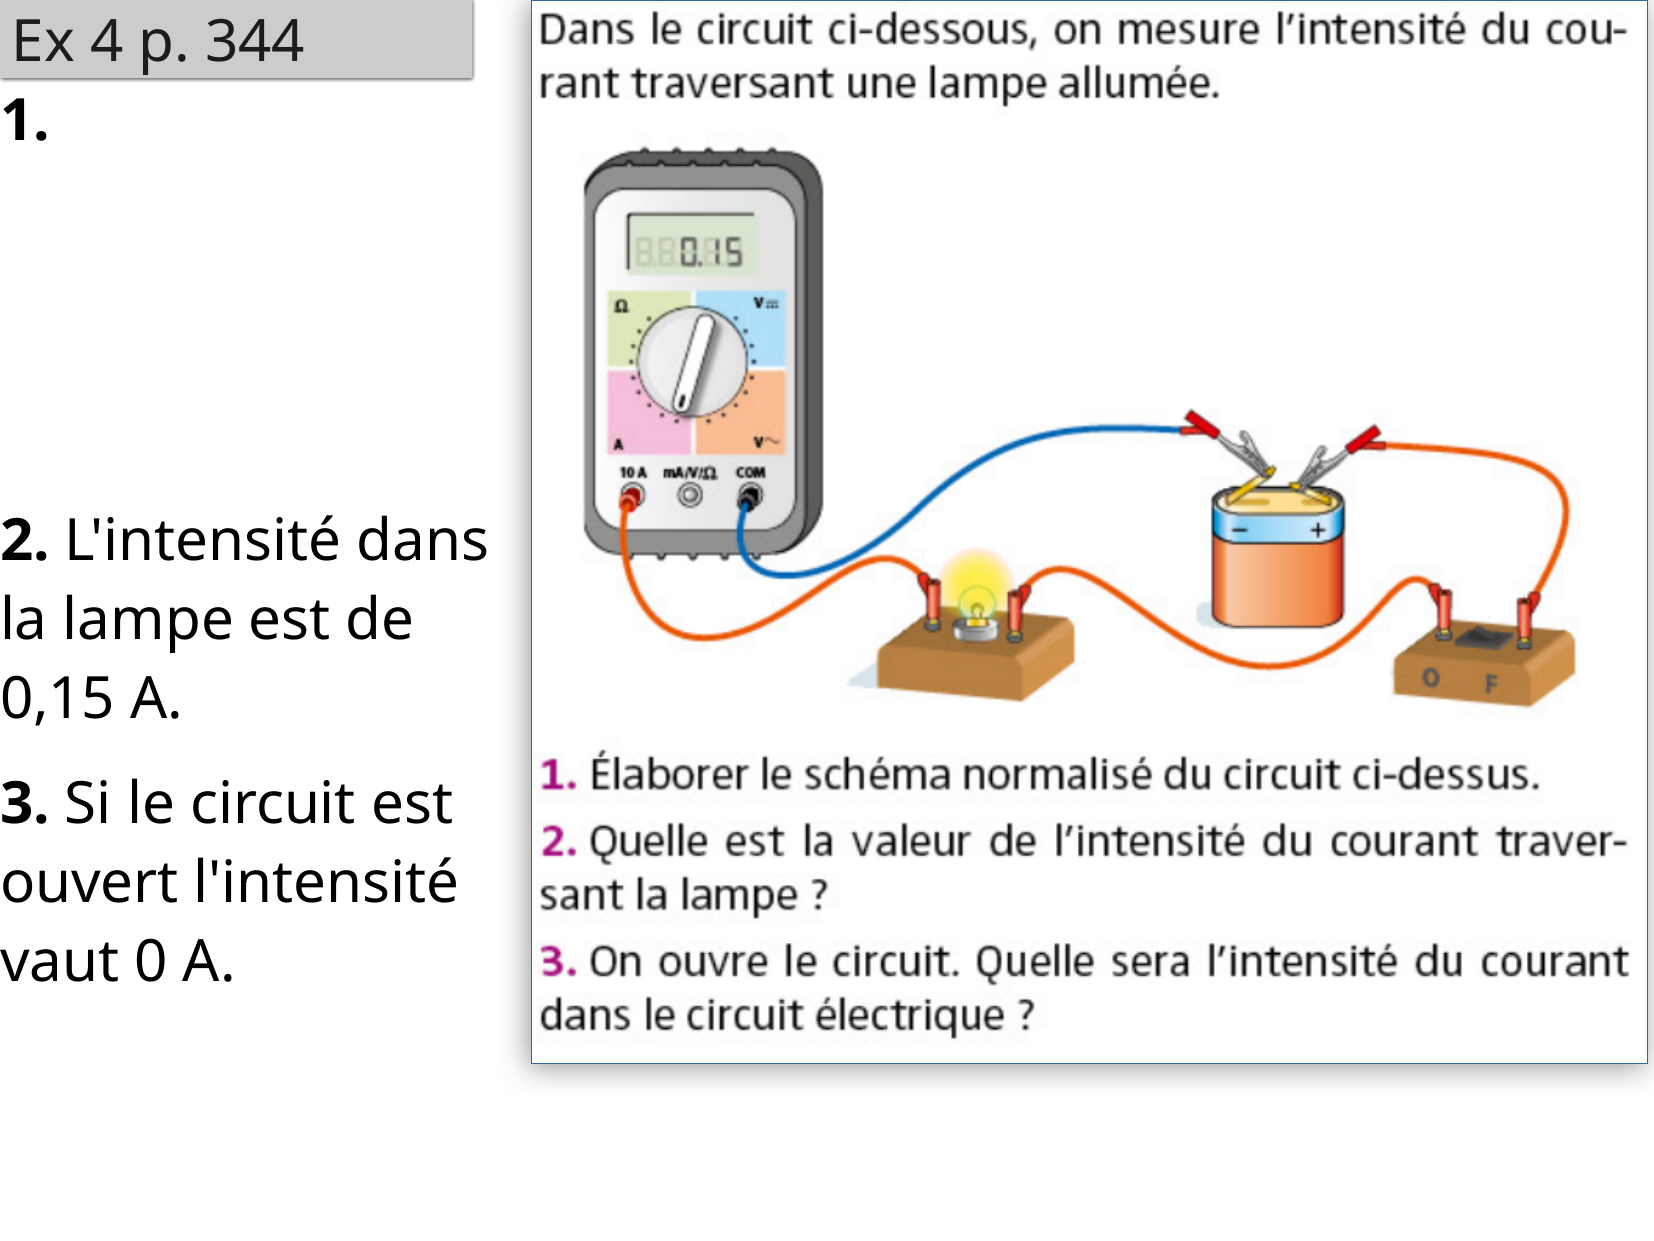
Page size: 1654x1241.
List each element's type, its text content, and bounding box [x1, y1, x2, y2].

picture [531, 0, 1648, 1064]
title Ex 4 p. 344 [0, 0, 473, 78]
list 1. 2. L'intensité dans la lampe est de 0,15 A. 3. Si le circuit est ouvert l'intensité vaut 0 A. [0, 78, 1654, 1241]
